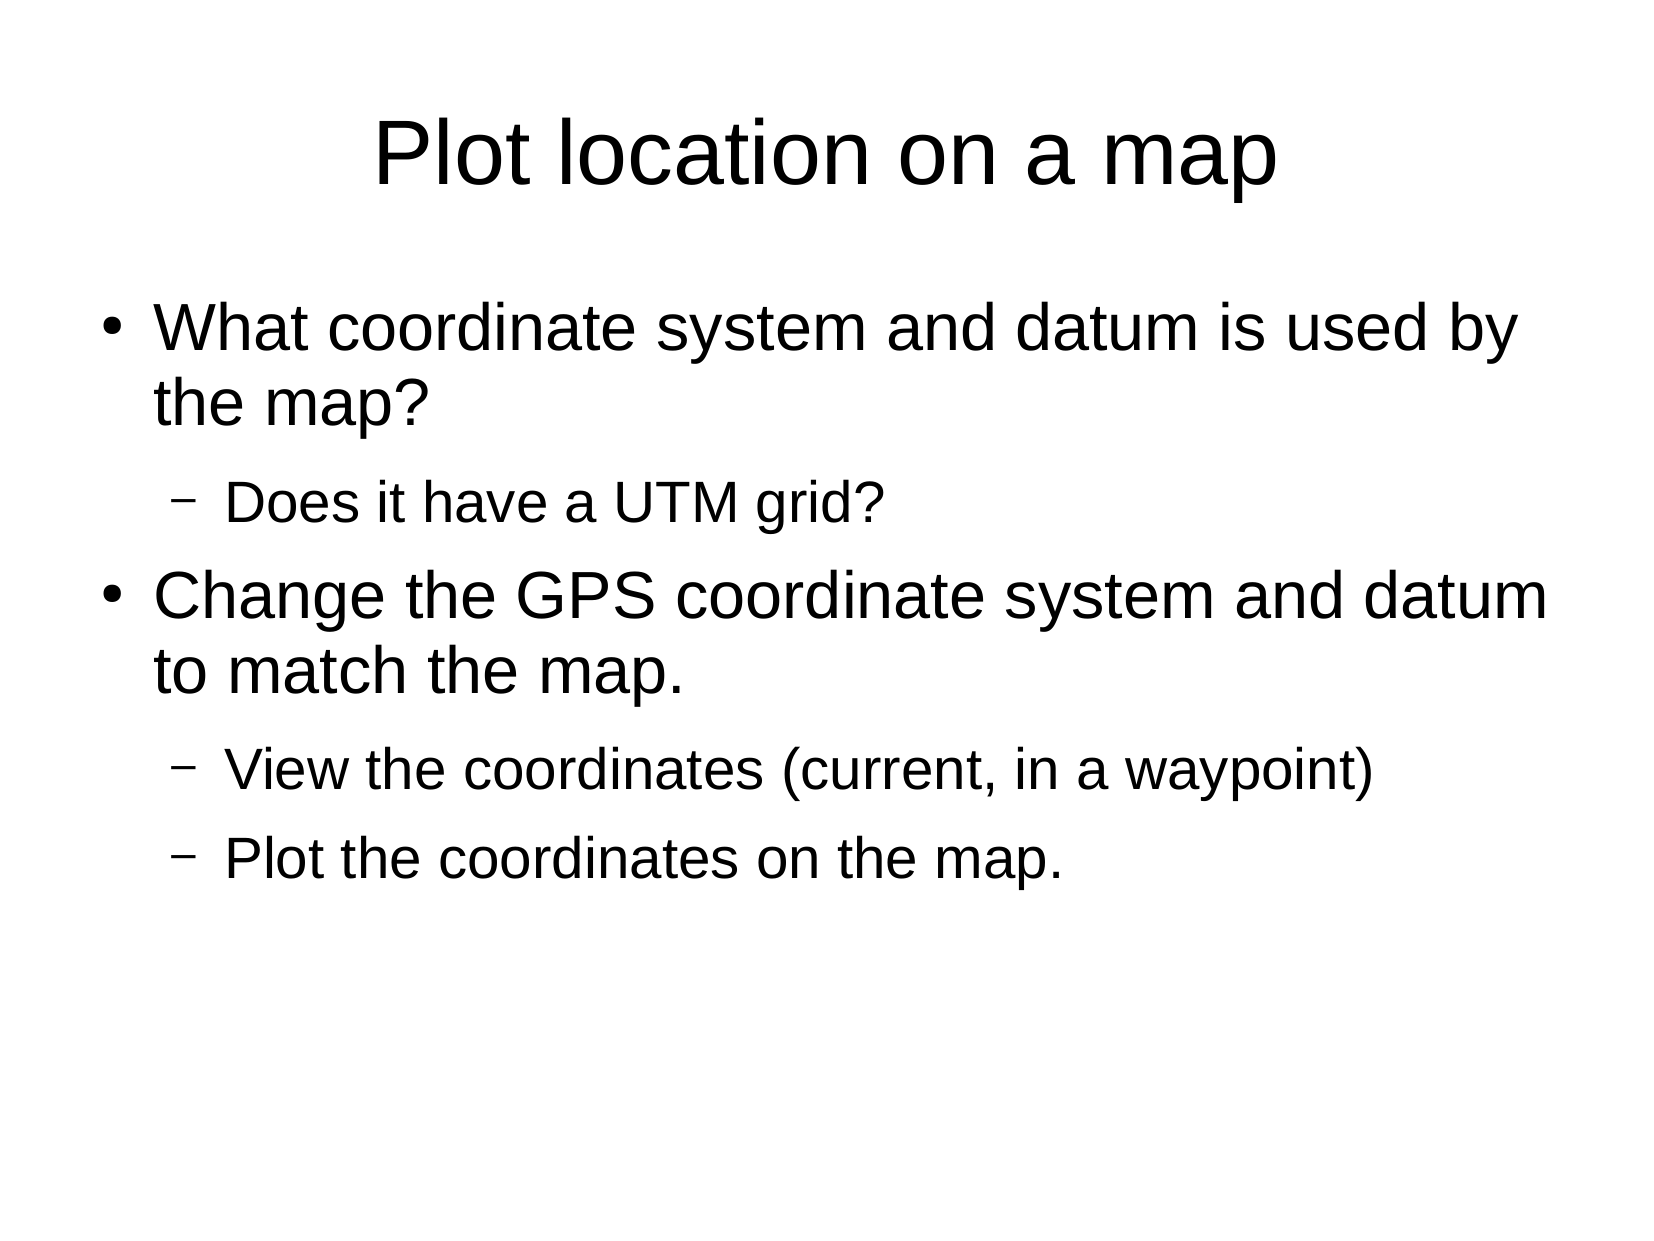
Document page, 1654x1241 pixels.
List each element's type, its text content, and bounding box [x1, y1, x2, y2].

list What coordinate system and datum is used by the map? Does it have a UTM grid? Change the GPS coordinate system and datum to match the map. View the coordinates (current, in a waypoint) Plot the coordinates on the map. [82, 290, 1571, 1010]
title Plot location on a map [82, 49, 1571, 257]
